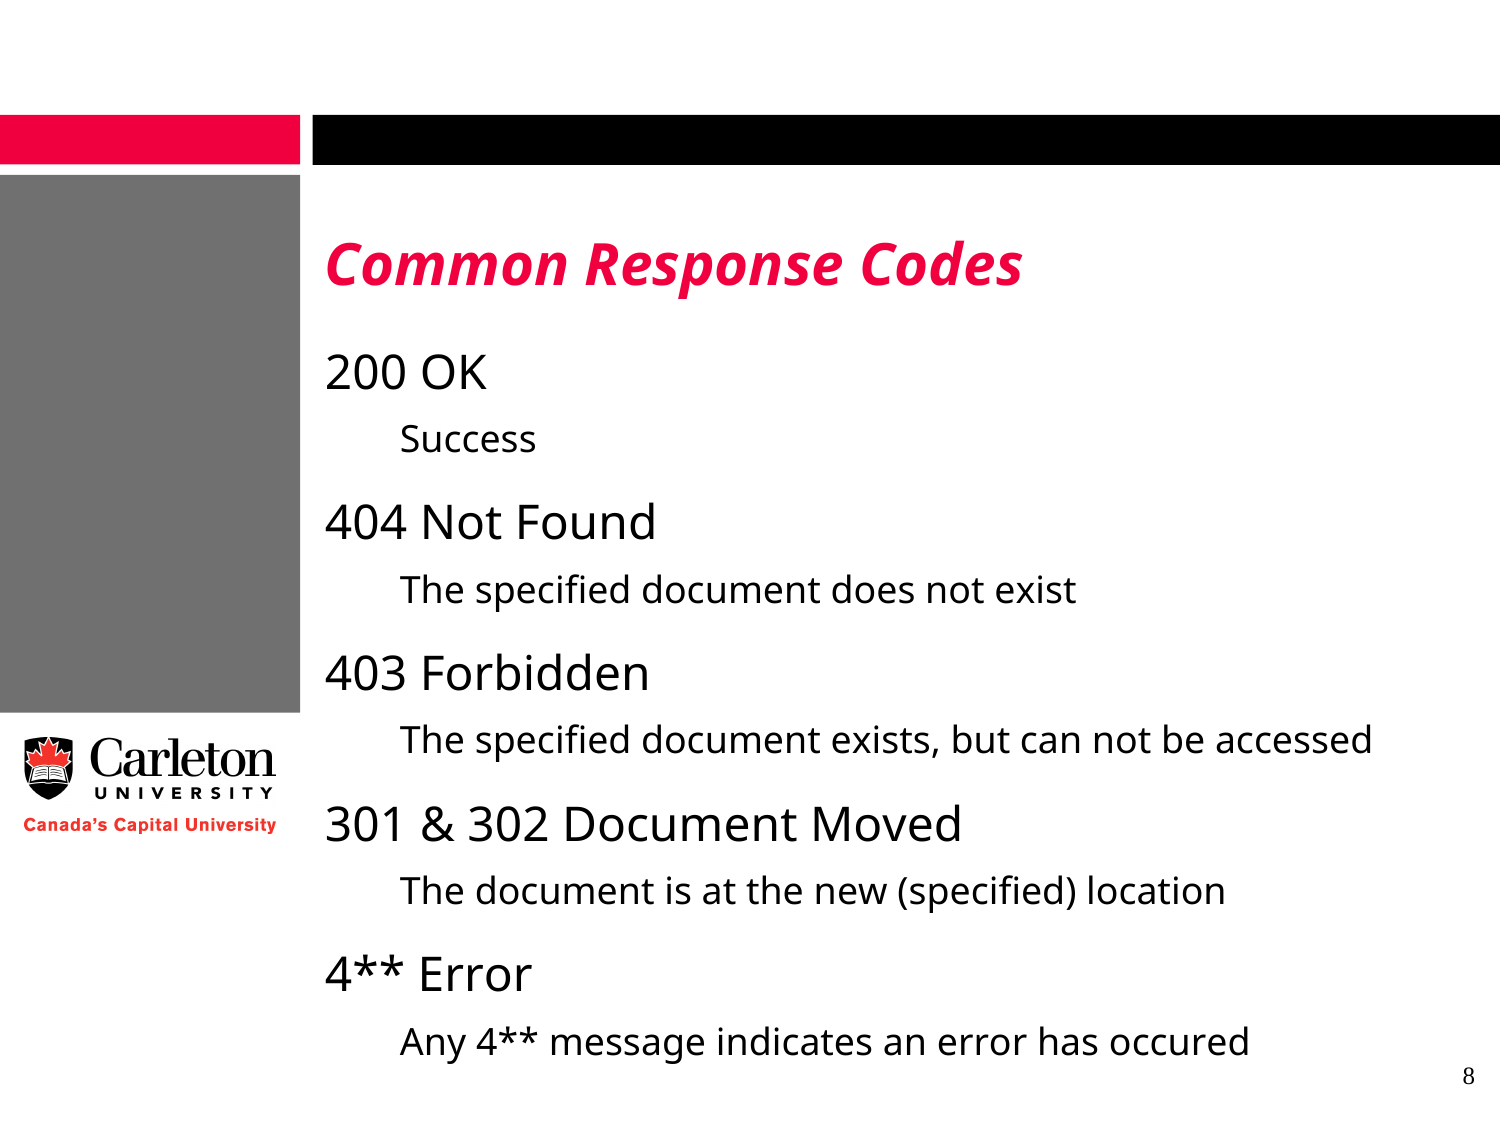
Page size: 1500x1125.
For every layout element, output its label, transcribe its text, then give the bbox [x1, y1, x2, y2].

list 200 OK Success 404 Not Found The specified document does not exist 403 Forbidden The specified document exists, but can not be accessed 301 & 302 Document Moved The document is at the new (specified) location 4** Error Any 4** message indicates an error has occured [324, 324, 1450, 1036]
title Common Response Codes [324, 194, 1450, 324]
picture [24, 737, 276, 834]
